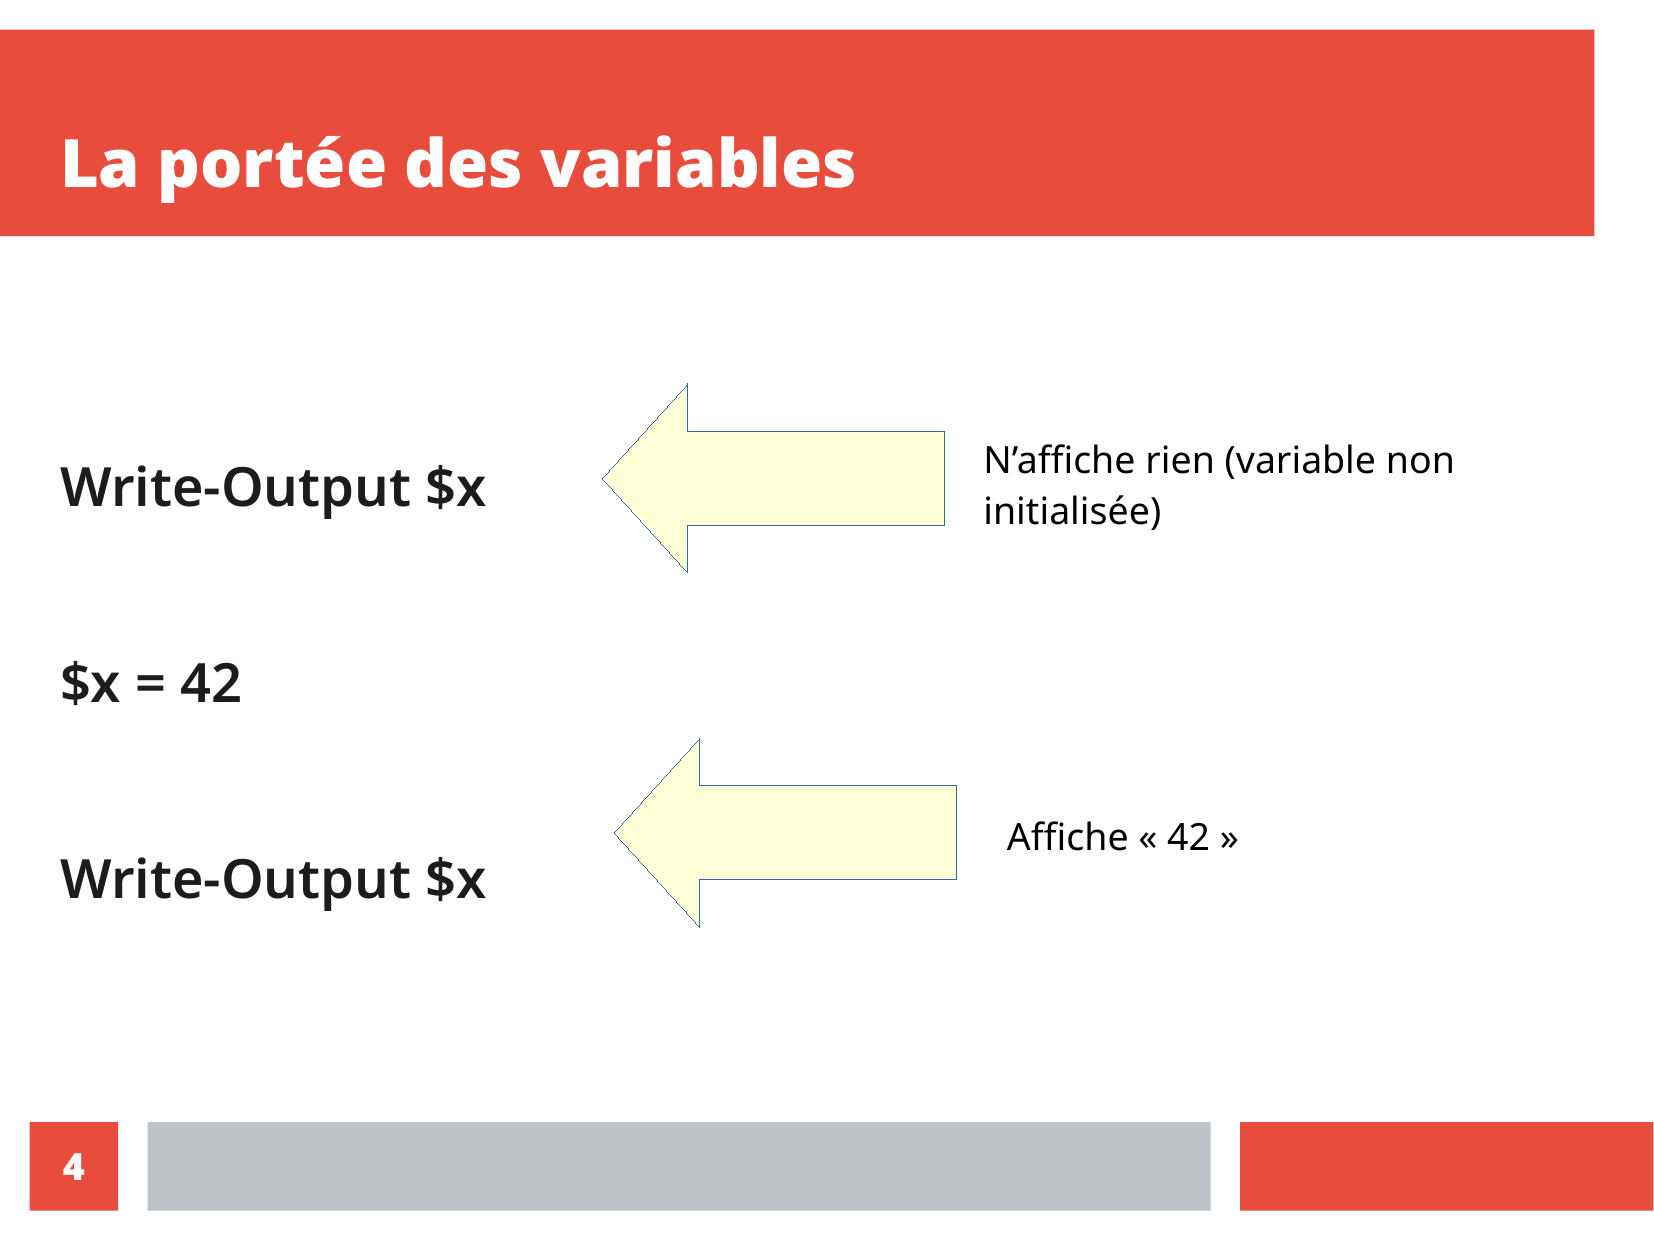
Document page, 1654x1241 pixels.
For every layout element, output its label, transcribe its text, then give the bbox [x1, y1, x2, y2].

text_box [602, 383, 945, 573]
text_box Affiche « 42 » [992, 803, 1595, 862]
text_box N’affiche rien (variable non initialisée) [968, 425, 1571, 528]
title La portée des variables [59, 59, 1596, 207]
list Write-Output $x $x = 42 Write-Output $x [59, 448, 580, 957]
text_box [614, 738, 957, 928]
